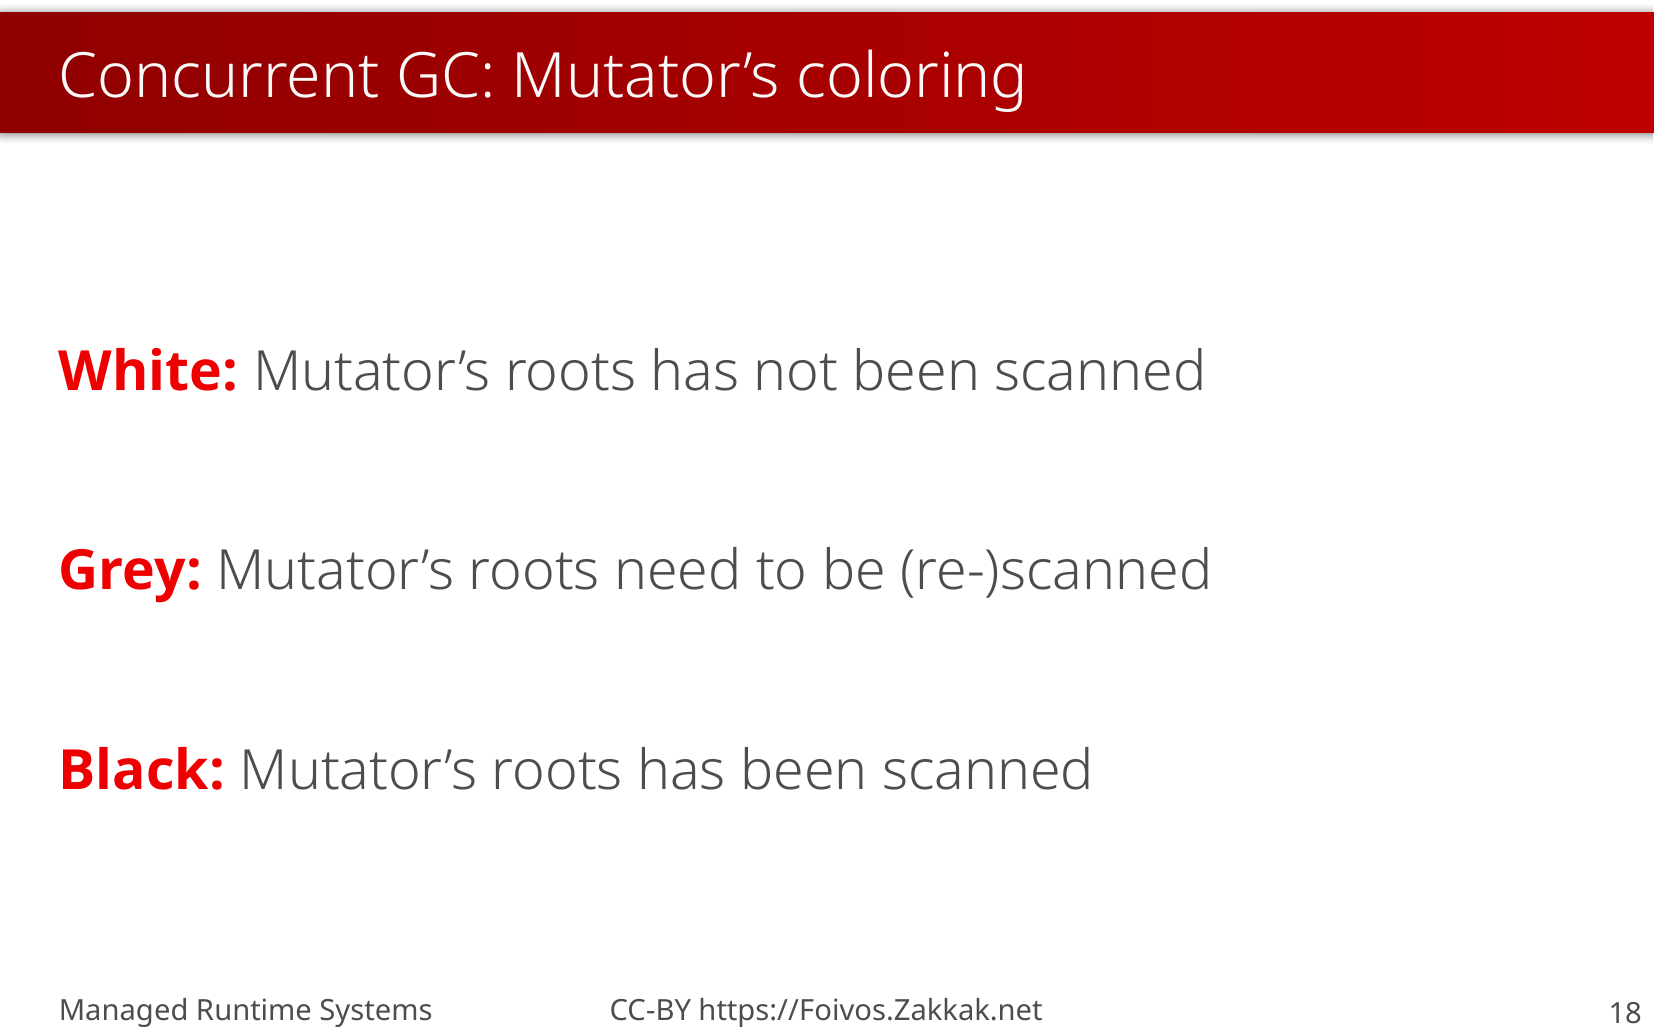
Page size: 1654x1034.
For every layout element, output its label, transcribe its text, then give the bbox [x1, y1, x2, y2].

title Concurrent GC: Mutator’s coloring [58, 7, 1329, 139]
list White: Mutator’s roots has not been scanned Grey: Mutator’s roots need to be (re-)scanned Black: Mutator’s roots has been scanned [58, 177, 1594, 960]
